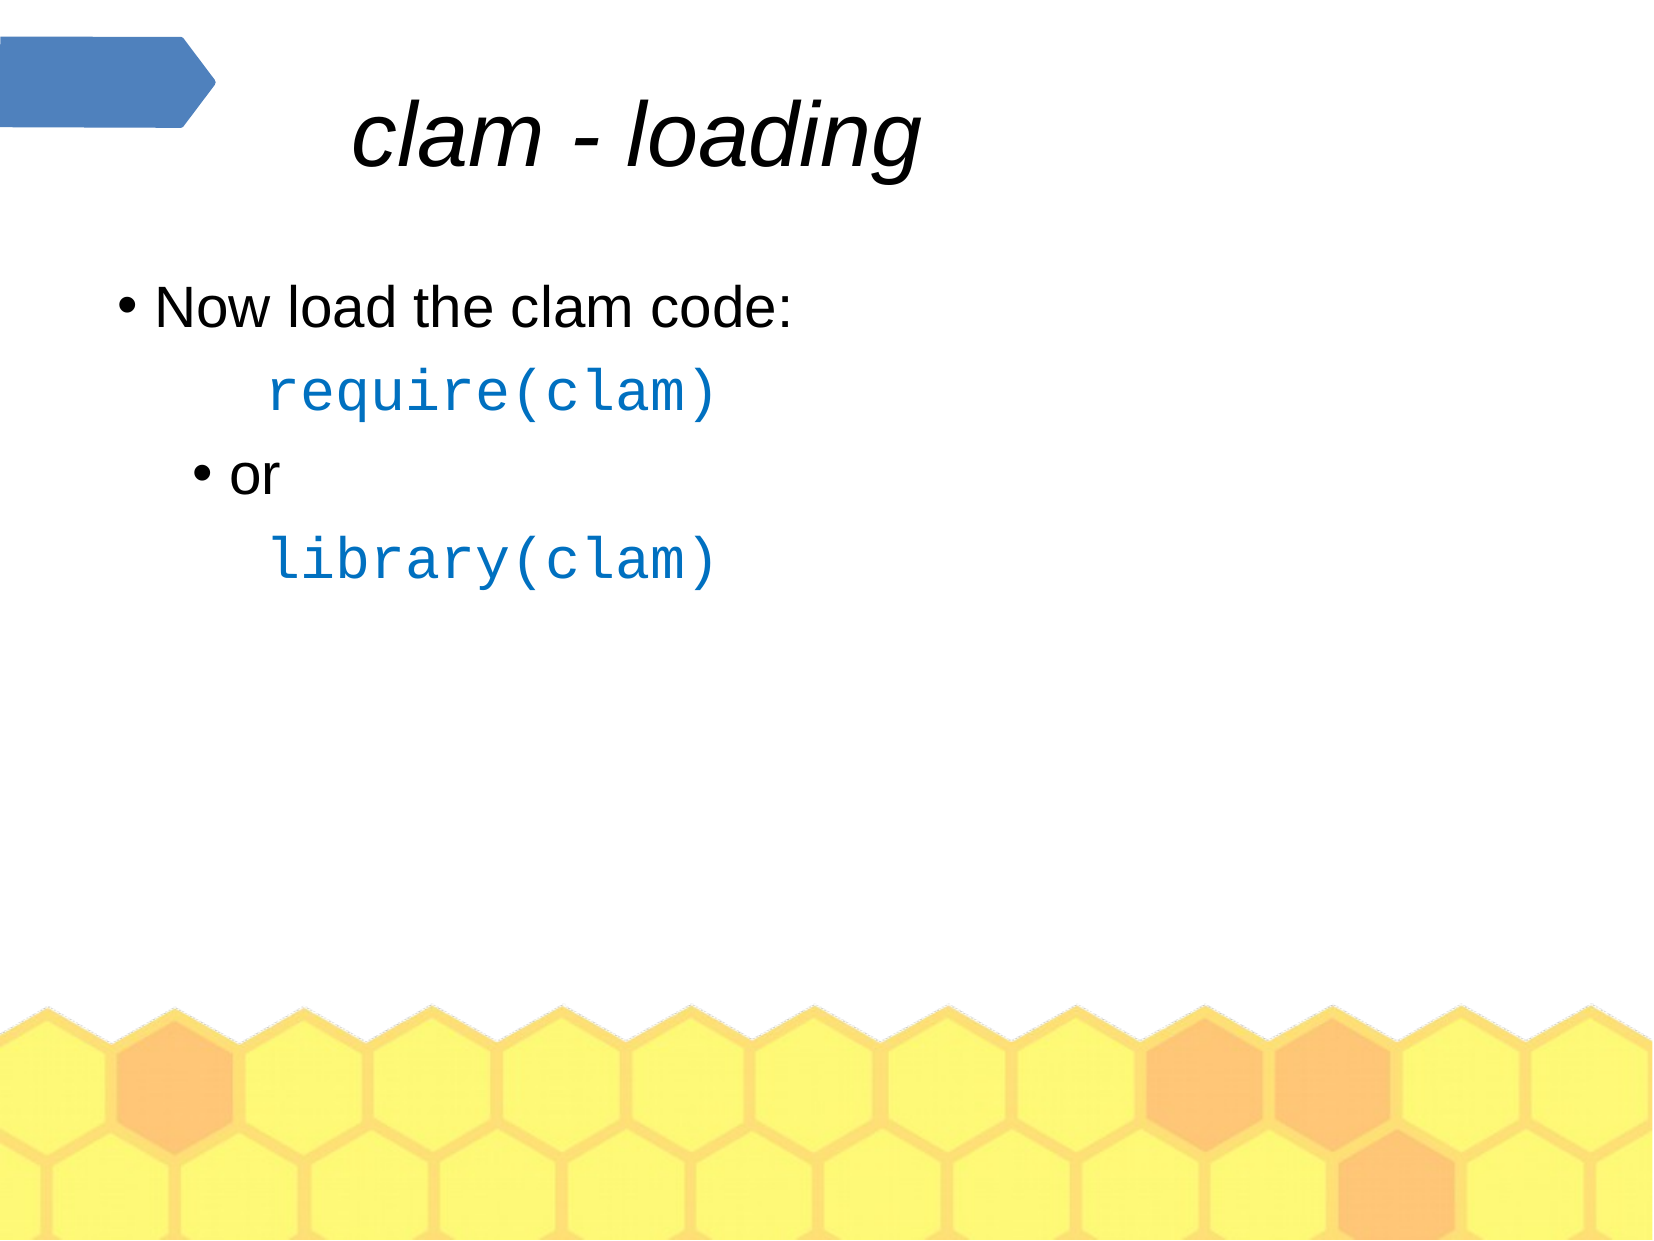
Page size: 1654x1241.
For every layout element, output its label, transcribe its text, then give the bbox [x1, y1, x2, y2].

text_box clam - loading [351, 21, 1560, 253]
text_box Now load the clam code: require(clam) or library(clam) [116, 276, 1560, 960]
picture [0, 1001, 1653, 1240]
